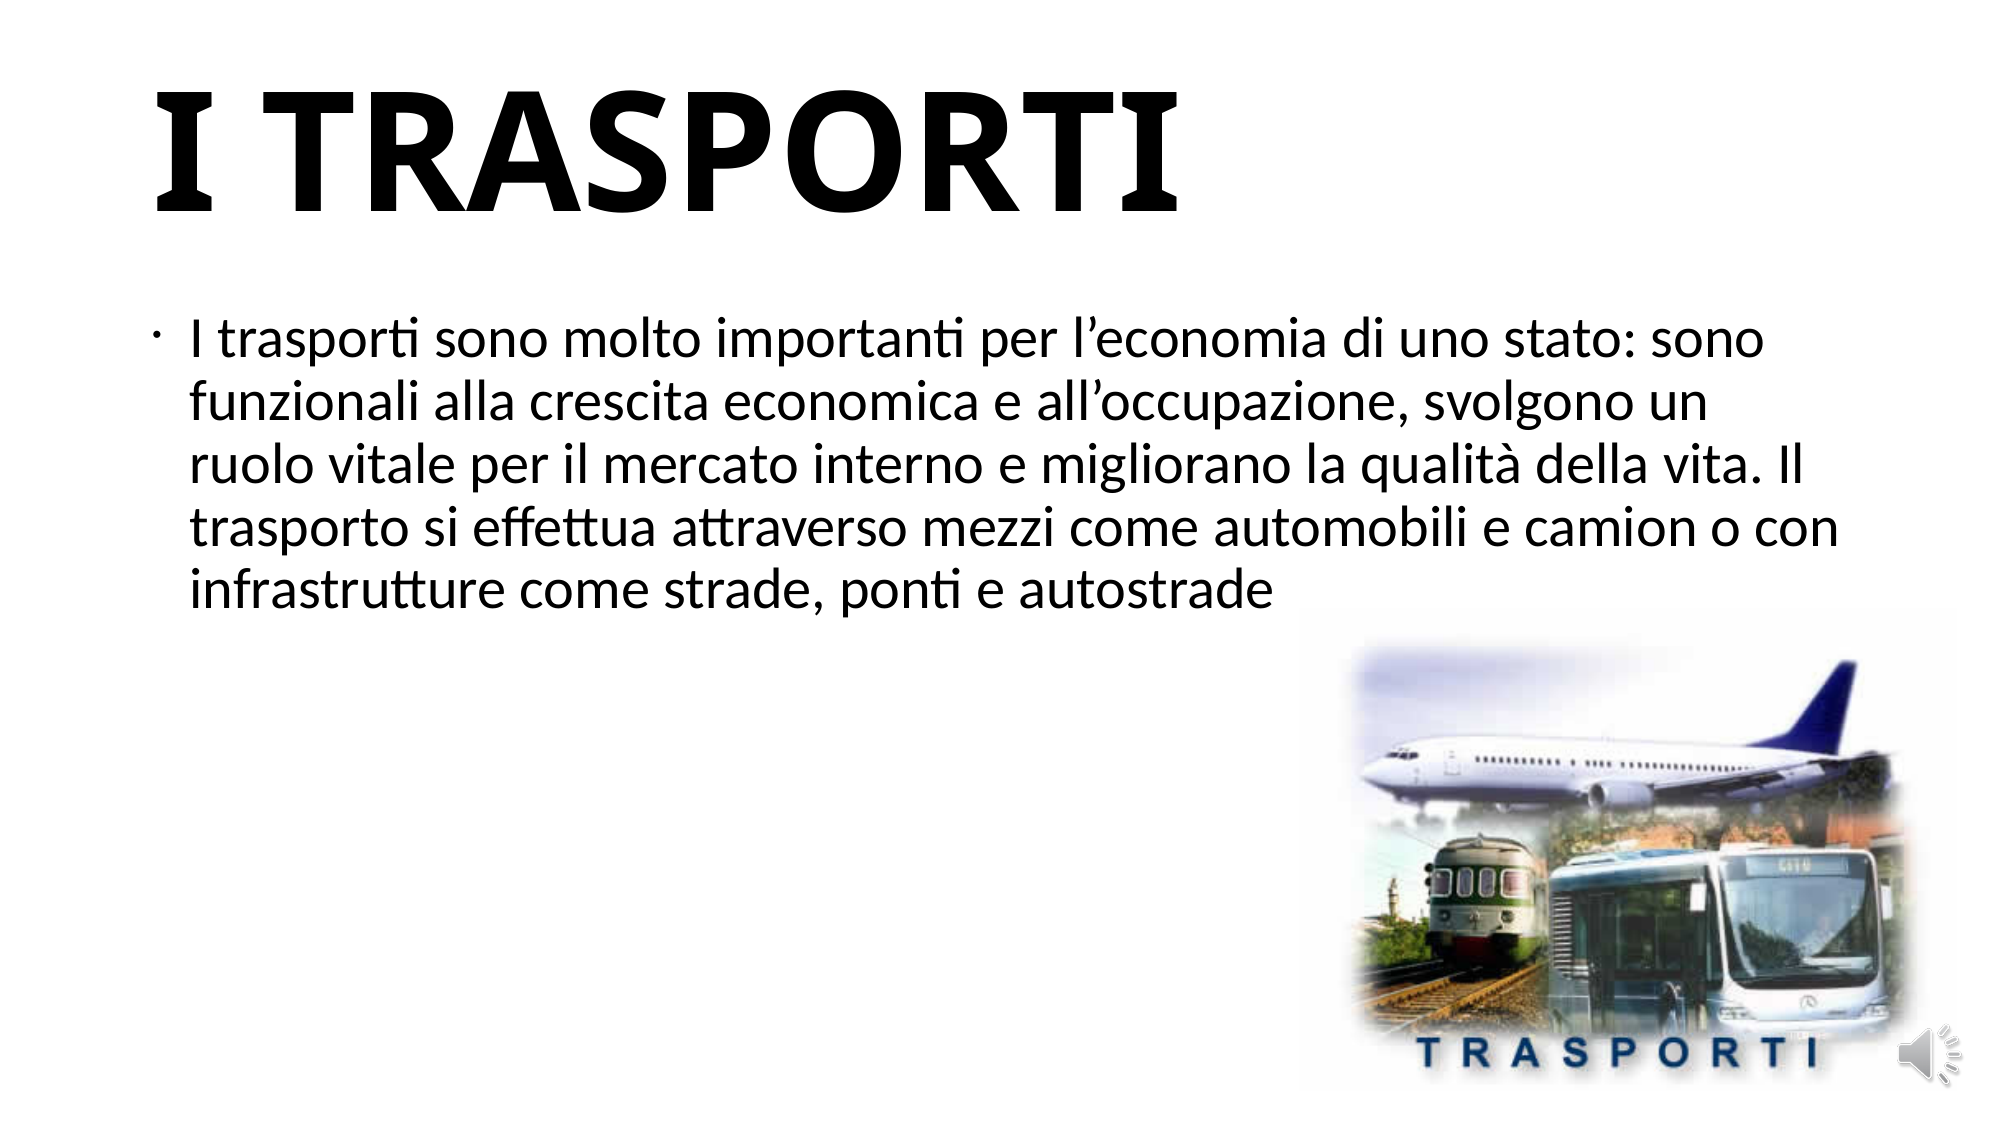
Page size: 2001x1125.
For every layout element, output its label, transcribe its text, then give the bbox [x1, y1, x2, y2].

list I trasporti sono molto importanti per l’economia di uno stato: sono funzionali alla crescita economica e all’occupazione, svolgono un ruolo vitale per il mercato interno e migliorano la qualità della vita. Il trasporto si effettua attraverso mezzi come automobili e camion o con infrastrutture come strade, ponti e autostrade [137, 299, 1863, 1014]
picture [1299, 608, 1965, 1091]
title I TRASPORTI [137, 59, 1863, 278]
